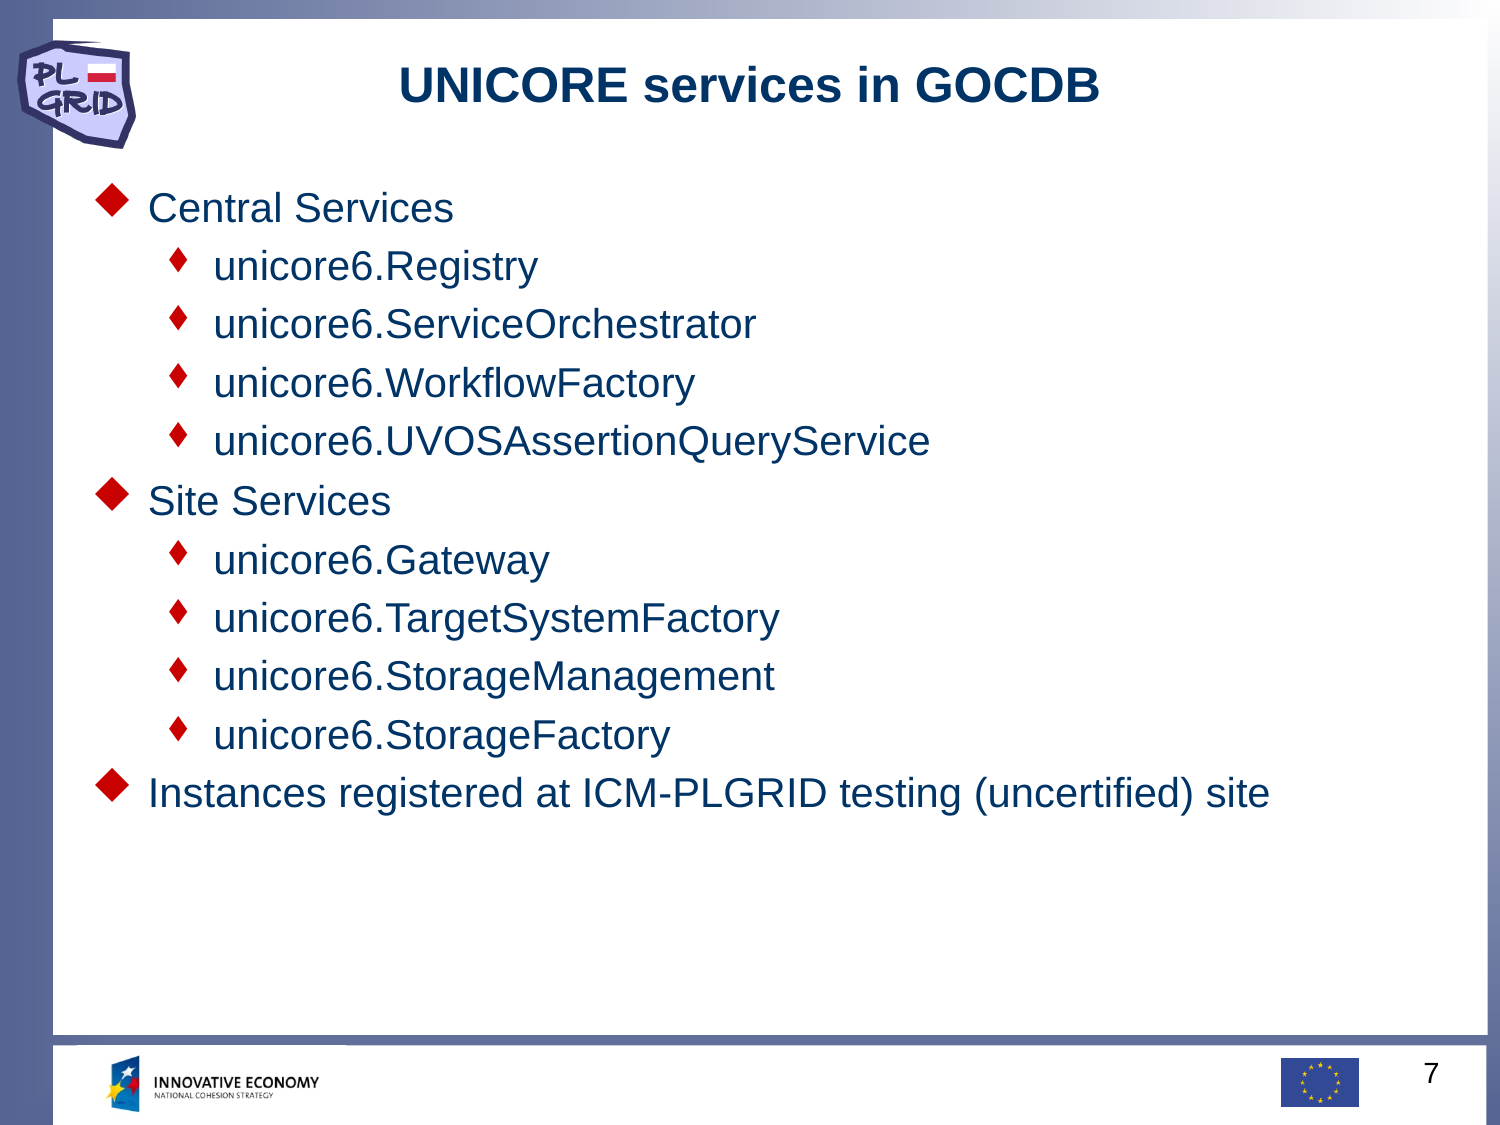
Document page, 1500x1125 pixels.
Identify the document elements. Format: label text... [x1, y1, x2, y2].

picture [0, 0, 1500, 1125]
title UNICORE services in GOCDB [75, 44, 1426, 121]
list Central Services unicore6.Registry unicore6.ServiceOrchestrator unicore6.WorkflowFactory unicore6.UVOSAssertionQueryService Site Services unicore6.Gateway unicore6.TargetSystemFactory unicore6.StorageManagement unicore6.StorageFactory Instances registered at ICM-PLGRID testing (uncertified) site [76, 172, 1427, 1010]
text_box <numer> [1104, 1046, 1455, 1125]
